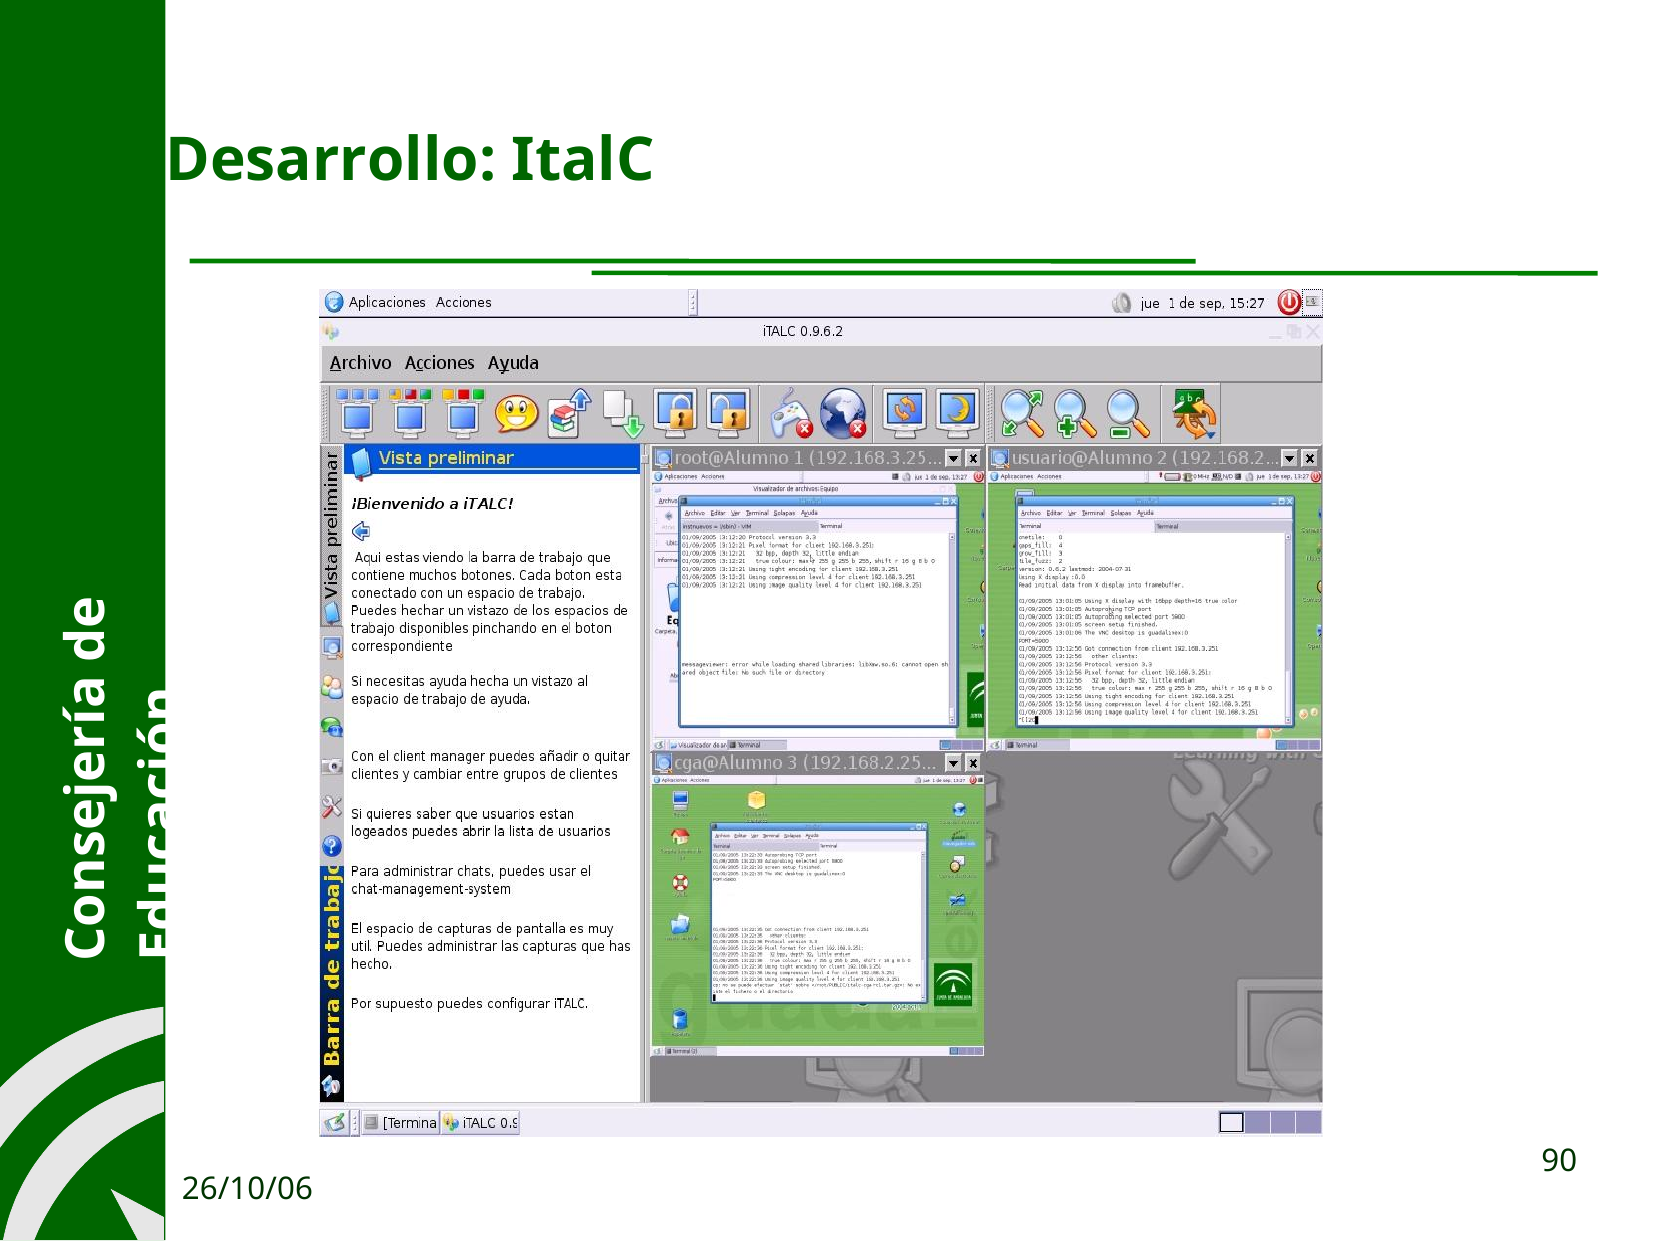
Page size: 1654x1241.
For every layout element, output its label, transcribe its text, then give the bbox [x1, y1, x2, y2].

picture [319, 289, 1323, 1137]
title Desarrollo: ItalC [165, 53, 1654, 261]
